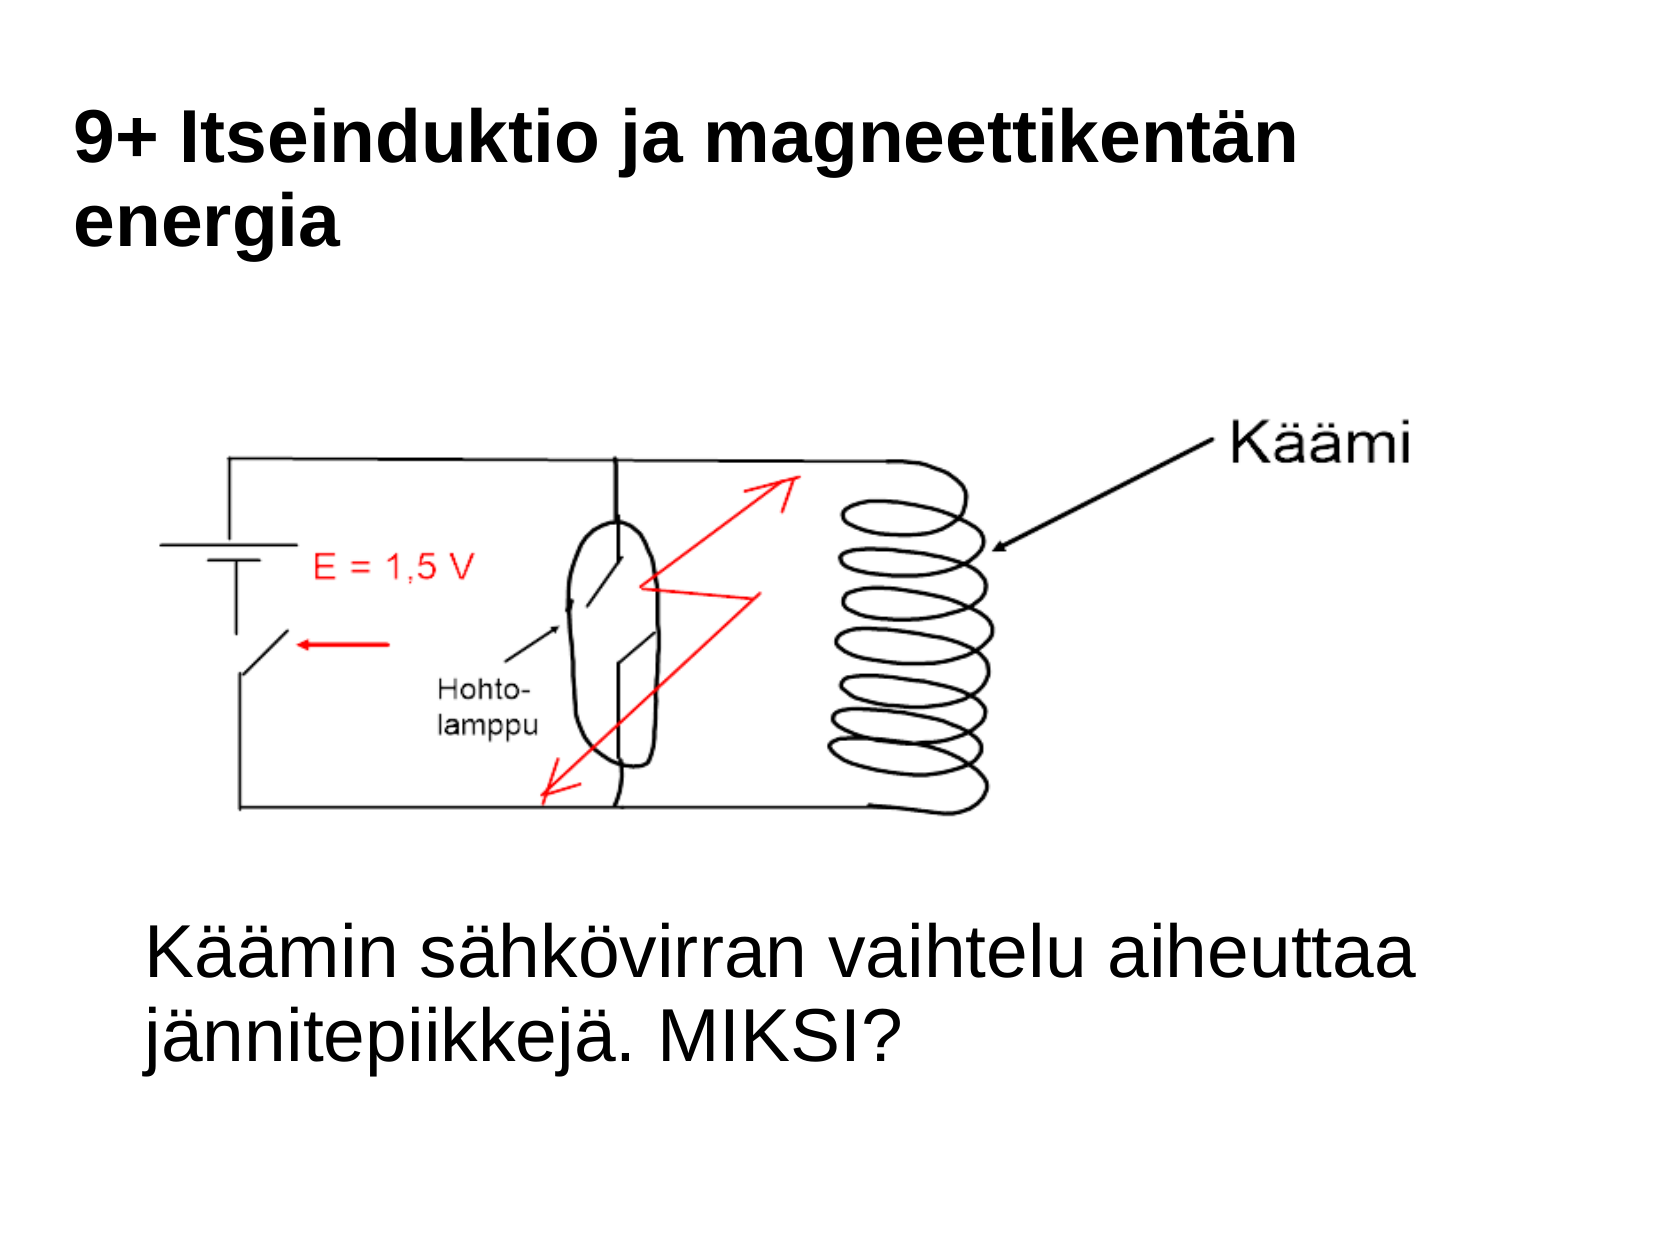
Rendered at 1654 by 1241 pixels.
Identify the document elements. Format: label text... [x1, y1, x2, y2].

text_box Käämin sähkövirran vaihtelu aiheuttaa jännitepiikkejä. MIKSI? [129, 902, 1452, 1170]
picture [89, 366, 1524, 862]
text_box 9+ Itseinduktio ja magneettikentän energia [59, 87, 1571, 355]
